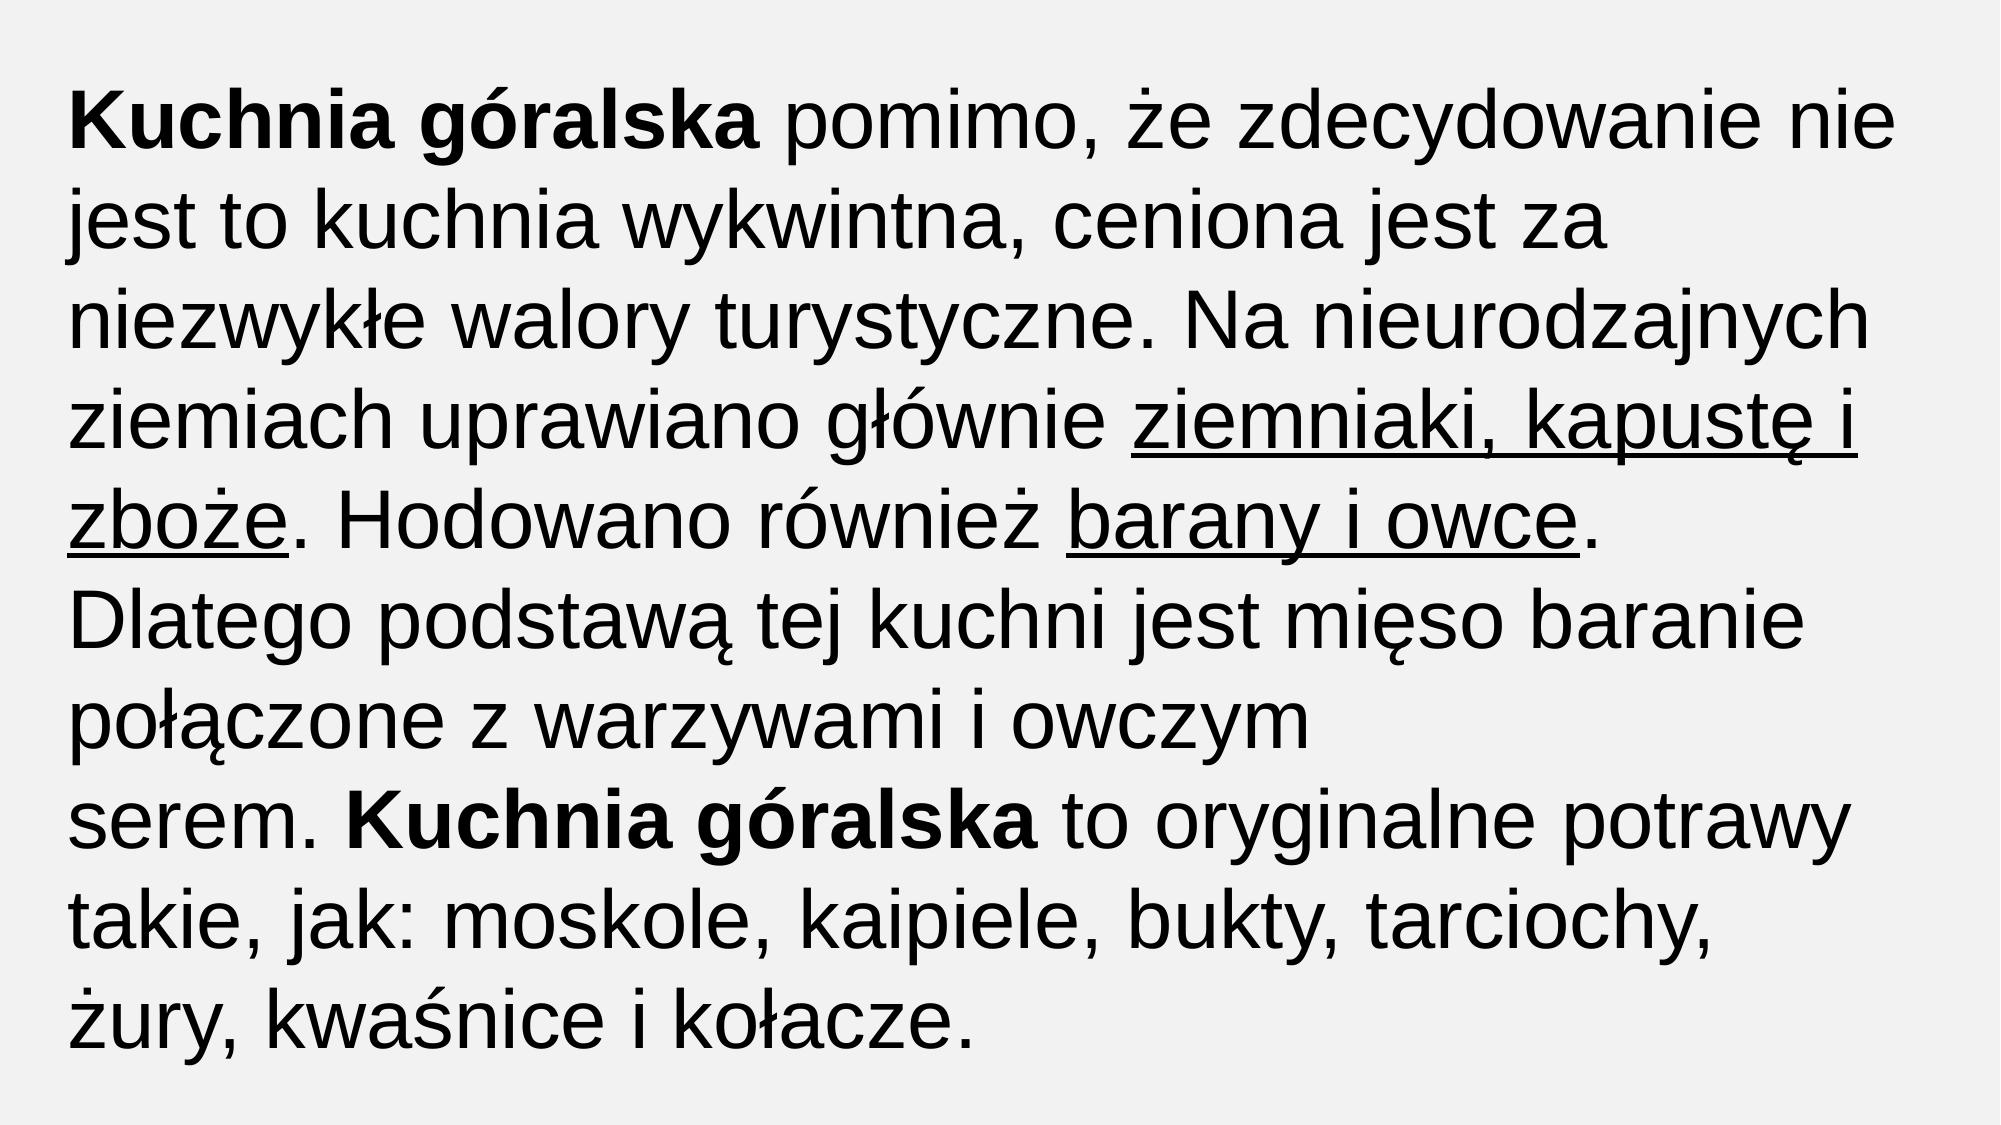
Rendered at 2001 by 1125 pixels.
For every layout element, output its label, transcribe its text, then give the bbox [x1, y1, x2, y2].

text_box Kuchnia góralska pomimo, że zdecydowanie nie jest to kuchnia wykwintna, ceniona jest za niezwykłe walory turystyczne. Na nieurodzajnych ziemiach uprawiano głównie ziemniaki, kapustę i zboże. Hodowano również barany i owce. Dlatego podstawą tej kuchni jest mięso baranie połączone z warzywami i owczym serem. Kuchnia góralska to oryginalne potrawy takie, jak: moskole, kaipiele, bukty, tarciochy, żury, kwaśnice i kołacze. [52, 58, 1916, 1073]
